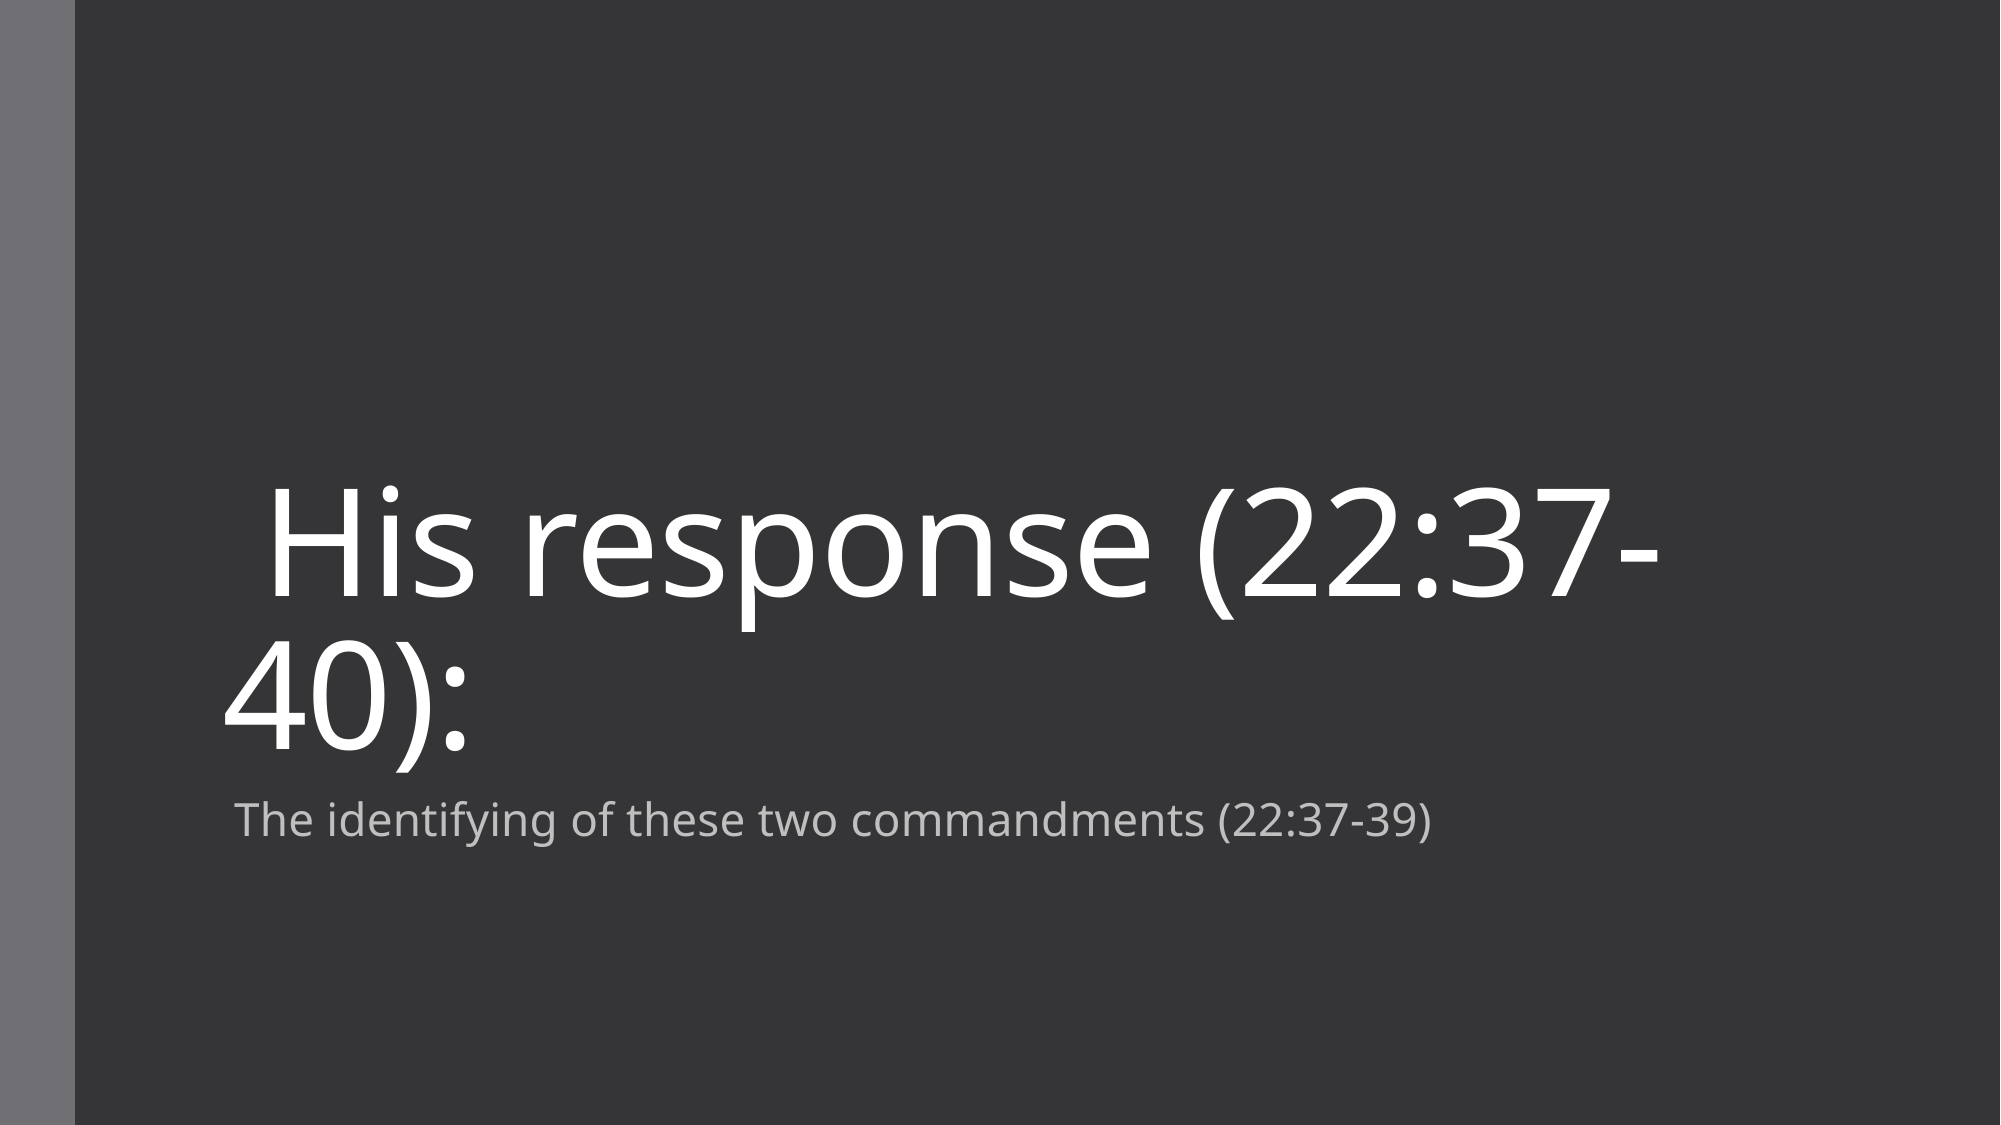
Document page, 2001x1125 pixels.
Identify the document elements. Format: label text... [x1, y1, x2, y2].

title His response (22:37-40): [206, 124, 1752, 787]
subtitle The identifying of these two commandments (22:37-39) [206, 787, 1752, 1066]
